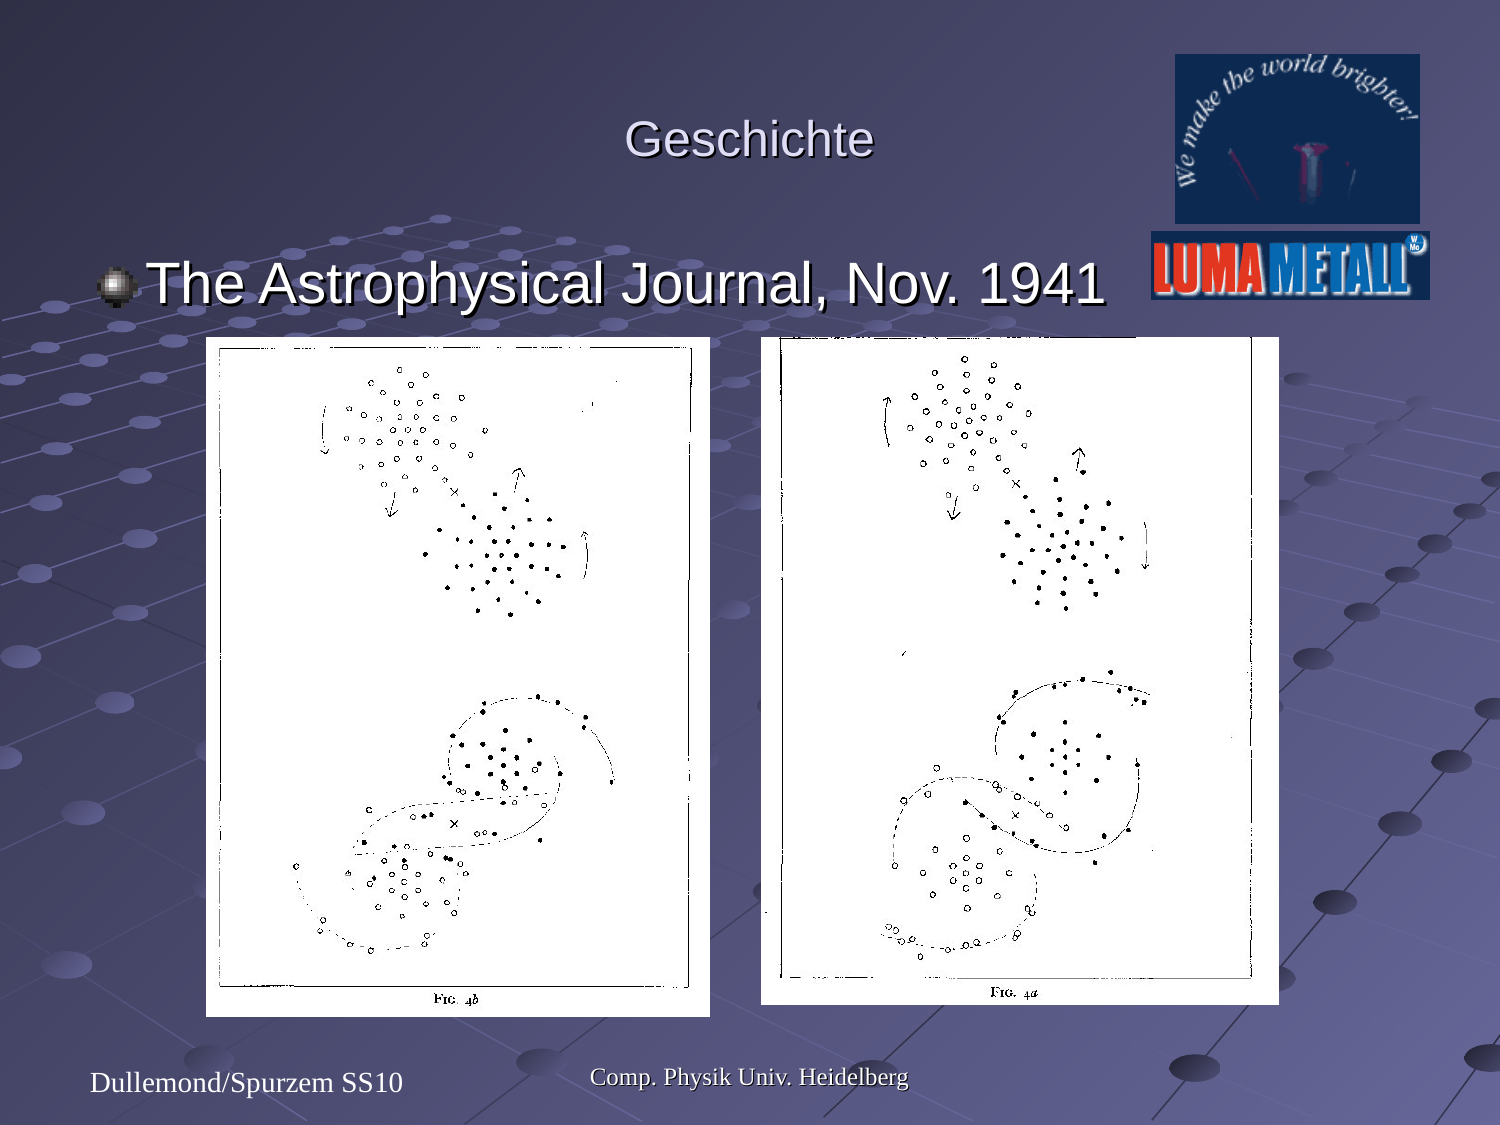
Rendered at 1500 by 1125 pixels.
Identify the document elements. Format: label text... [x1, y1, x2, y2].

picture [1175, 54, 1420, 224]
picture [1151, 231, 1430, 300]
picture [206, 337, 710, 1017]
picture [761, 337, 1279, 1005]
list The Astrophysical Journal, Nov. 1941 [75, 243, 1447, 1007]
title Geschichte [75, 45, 1426, 233]
